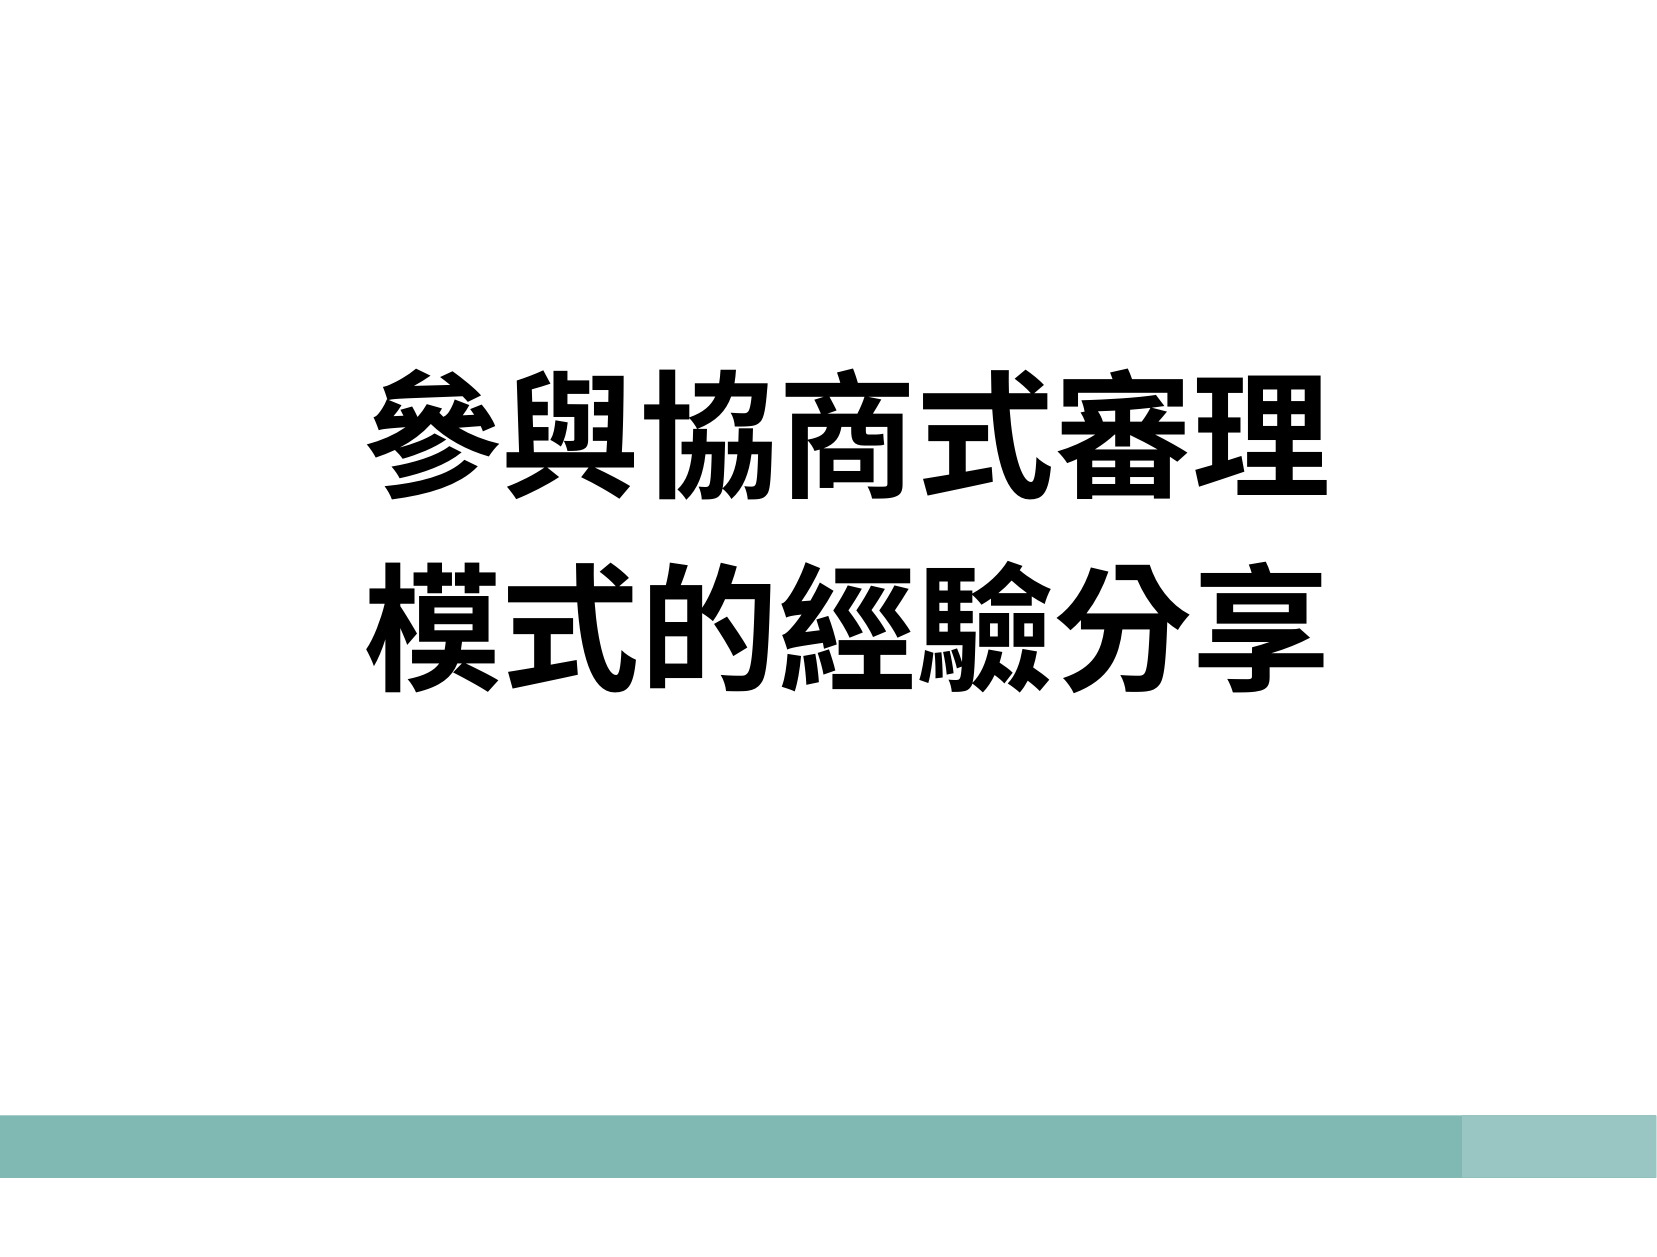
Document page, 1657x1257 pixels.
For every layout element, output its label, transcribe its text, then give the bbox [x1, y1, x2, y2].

list 參與協商式審理 模式的經驗分享 [332, 341, 1363, 698]
